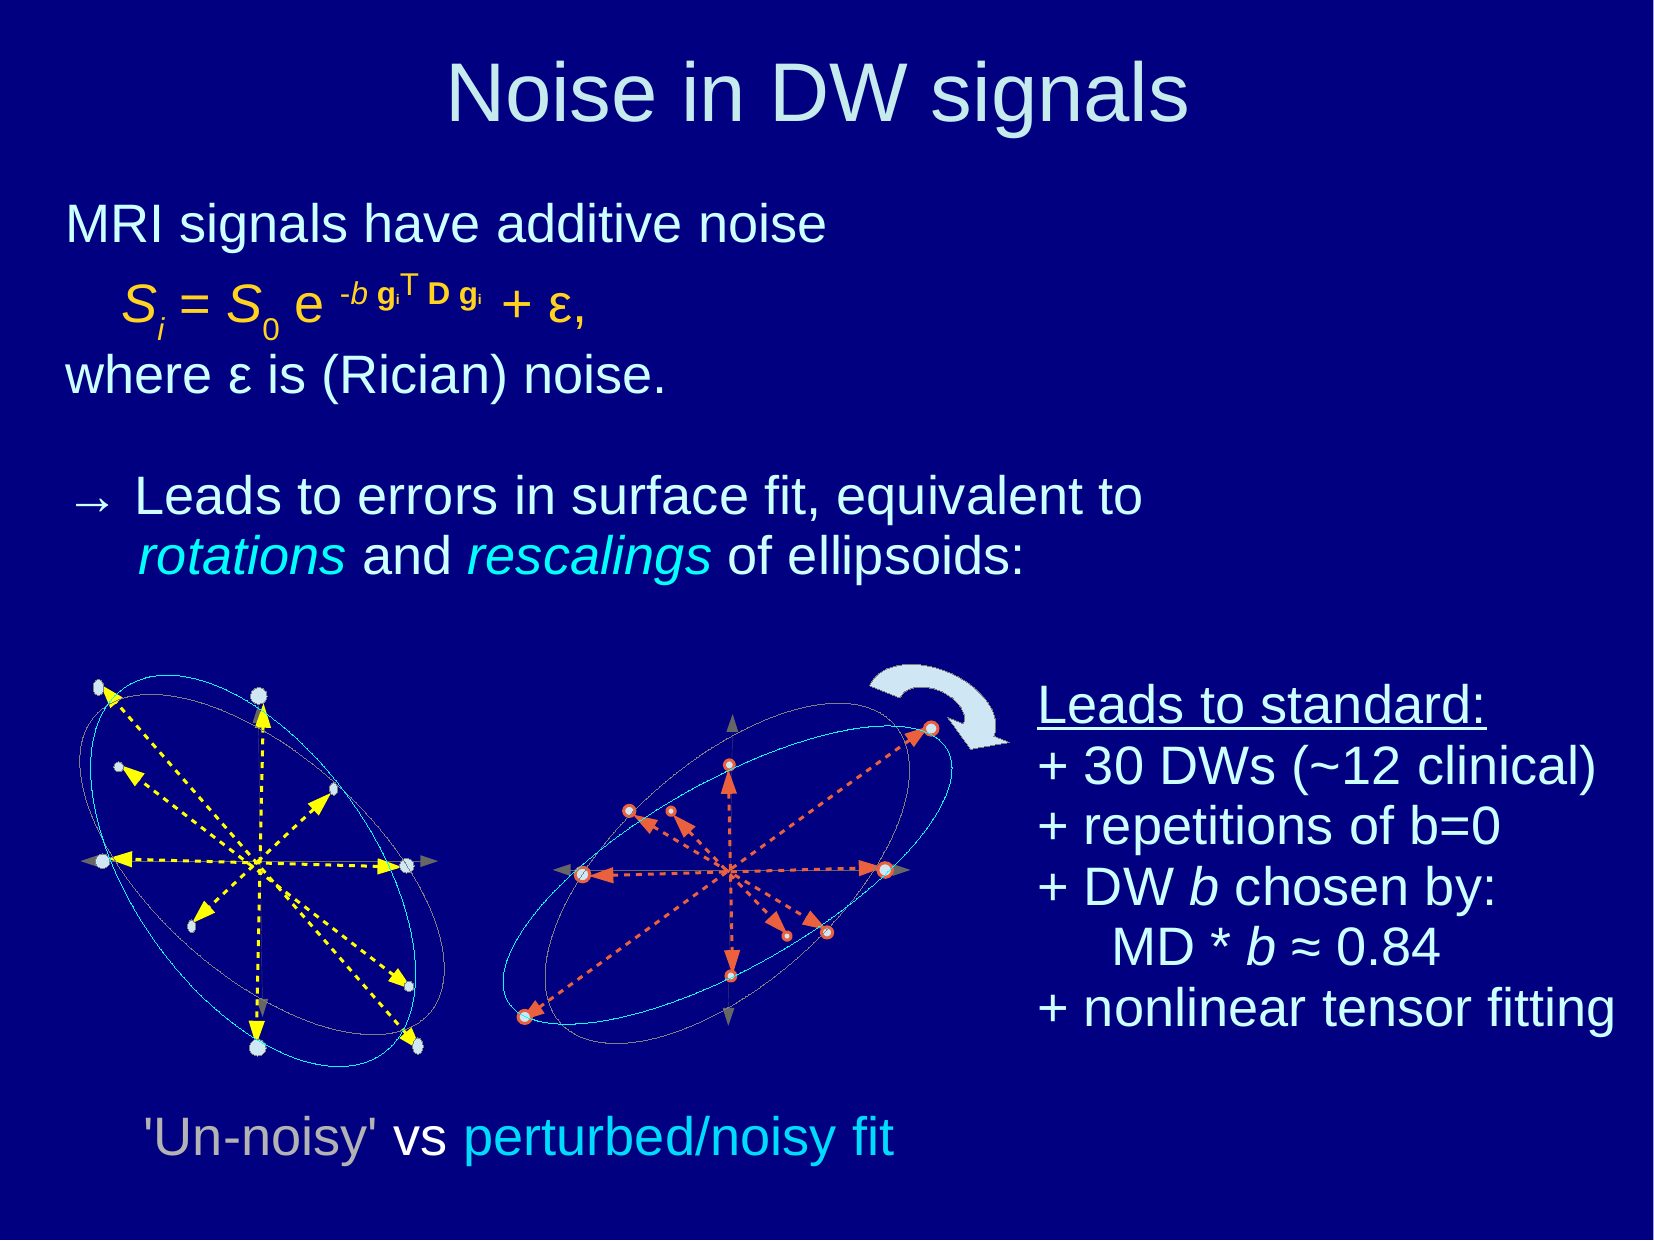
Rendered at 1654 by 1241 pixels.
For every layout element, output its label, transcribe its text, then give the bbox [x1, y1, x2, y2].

text_box Leads to standard: + 30 DWs (~12 clinical) + repetitions of b=0 + DW b chosen by: MD * b ≈ 0.84 + nonlinear tensor fitting [1022, 667, 1633, 1050]
text_box [404, 981, 414, 992]
text_box [821, 926, 833, 939]
text_box [623, 805, 635, 817]
text_box MRI signals have additive noise [50, 171, 844, 262]
text_box [399, 858, 415, 874]
text_box Si = S0 e -b giT D gi + ε, [106, 264, 603, 336]
text_box 'Un-noisy' vs perturbed/noisy fit [113, 1084, 910, 1188]
text_box [575, 867, 590, 882]
text_box [95, 853, 110, 869]
text_box [724, 759, 735, 770]
text_box [667, 807, 676, 816]
text_box [924, 721, 939, 736]
text_box [783, 932, 791, 941]
text_box [329, 782, 338, 796]
text_box [187, 919, 196, 933]
text_box [877, 862, 893, 878]
text_box [725, 970, 736, 982]
text_box [412, 1037, 424, 1055]
title Noise in DW signals [0, 12, 1636, 163]
text_box where ε is (Rician) noise. → Leads to errors in surface fit, equivalent to rotations and rescalings of ellipsoids: [50, 336, 1175, 598]
text_box [249, 1039, 267, 1057]
text_box [93, 679, 104, 696]
text_box [250, 687, 268, 705]
text_box [517, 1010, 532, 1024]
text_box [113, 761, 124, 772]
text_box [869, 664, 1010, 750]
